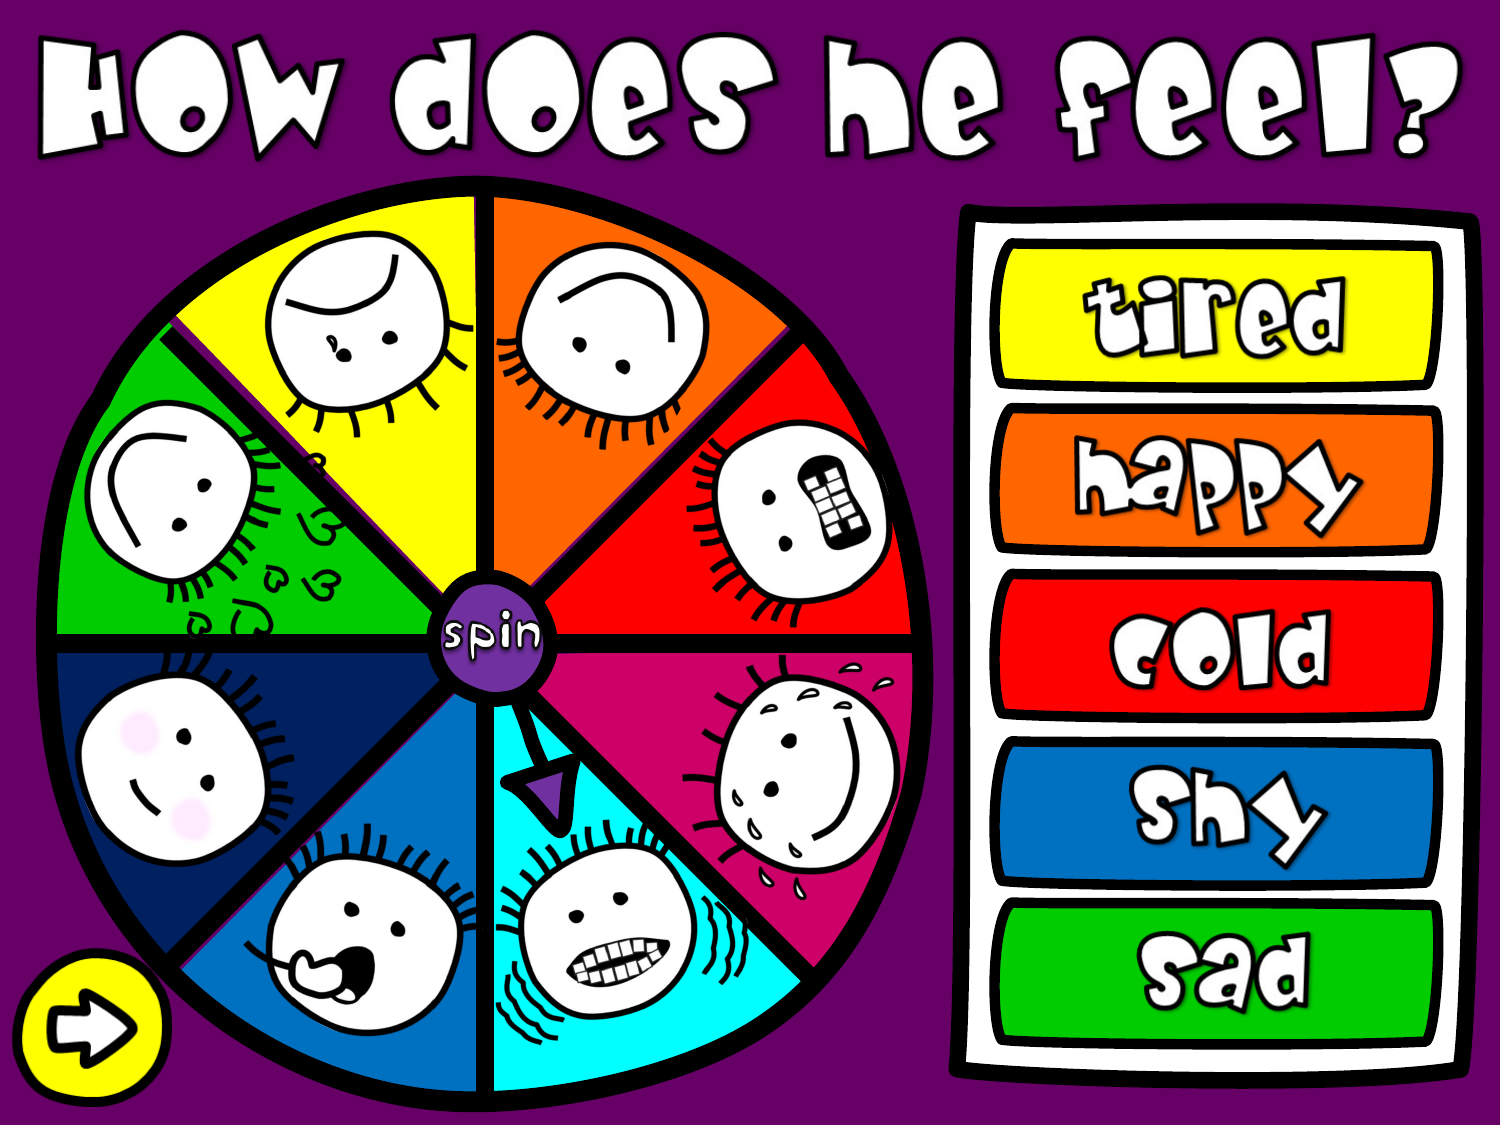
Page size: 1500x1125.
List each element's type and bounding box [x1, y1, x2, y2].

picture [1073, 257, 1359, 375]
text_box [492, 198, 567, 345]
text_box [730, 873, 847, 978]
text_box [321, 392, 640, 597]
text_box [787, 593, 915, 684]
text_box [183, 887, 489, 1101]
picture [429, 597, 557, 669]
picture [1064, 409, 1368, 552]
picture [1117, 911, 1329, 1030]
picture [1099, 590, 1346, 703]
text_box [536, 464, 727, 640]
text_box [956, 211, 1476, 1081]
text_box [304, 539, 430, 641]
text_box [493, 933, 800, 1090]
picture [10, 20, 1476, 1069]
text_box [654, 293, 786, 458]
text_box [178, 271, 290, 431]
picture [1106, 745, 1339, 882]
text_box [77, 324, 234, 477]
text_box [848, 799, 898, 918]
picture [12, 948, 172, 1108]
text_box [262, 647, 730, 869]
text_box [690, 332, 838, 443]
text_box [241, 197, 474, 324]
text_box [71, 774, 294, 963]
text_box [46, 550, 187, 695]
